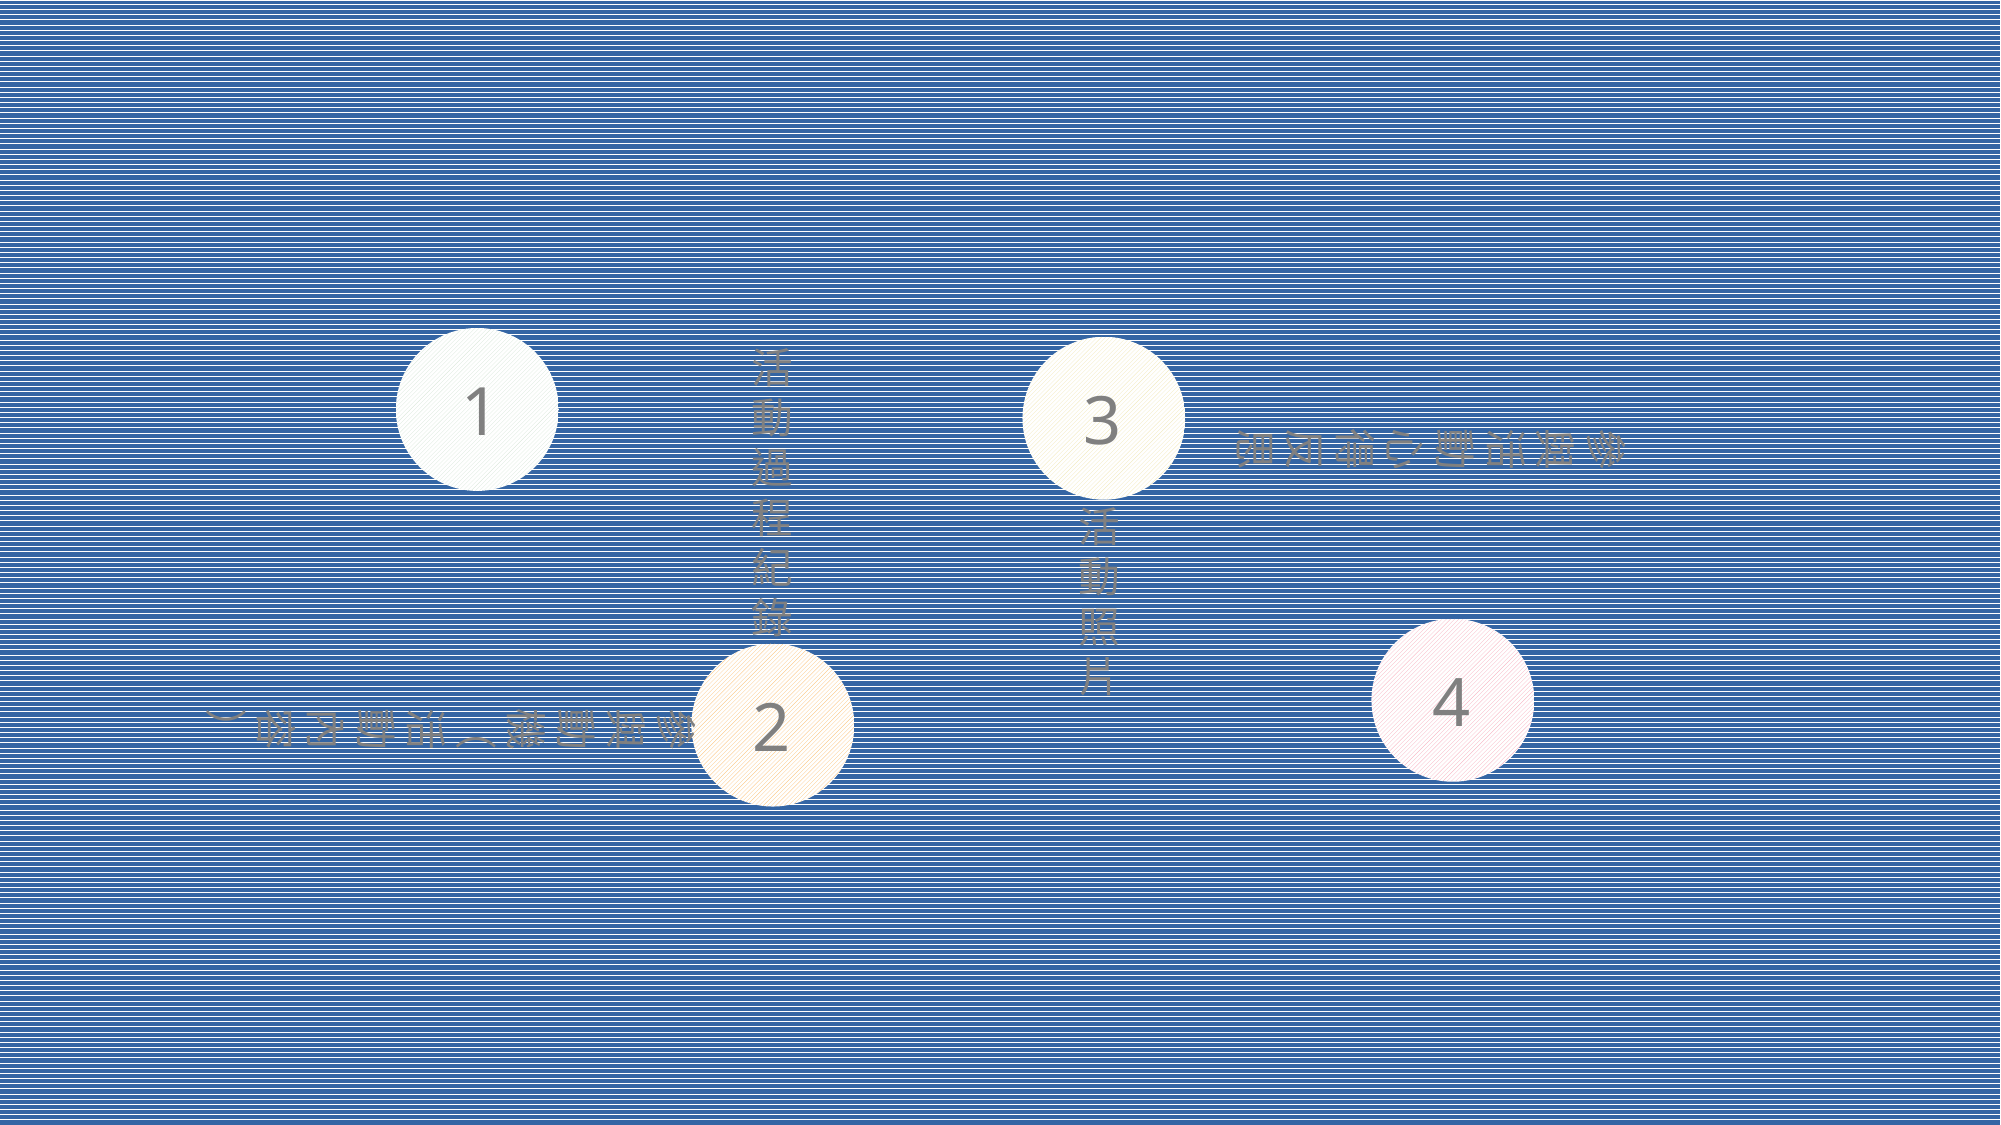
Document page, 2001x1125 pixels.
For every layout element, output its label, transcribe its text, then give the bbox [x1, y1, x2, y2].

text_box [691, 650, 855, 807]
text_box 4 [1417, 652, 1475, 748]
text_box 活動過程紀錄 [736, 334, 813, 650]
text_box 3 [1068, 370, 1126, 465]
text_box 活動照片 [1063, 493, 1140, 709]
text_box 參與活動心得反思 [1416, 272, 1498, 636]
text_box [395, 327, 559, 491]
text_box [1371, 627, 1535, 782]
text_box 1 [446, 361, 505, 457]
text_box 2 [737, 677, 795, 772]
text_box 參與動機（活動內容） [434, 499, 516, 970]
text_box [1022, 336, 1186, 493]
